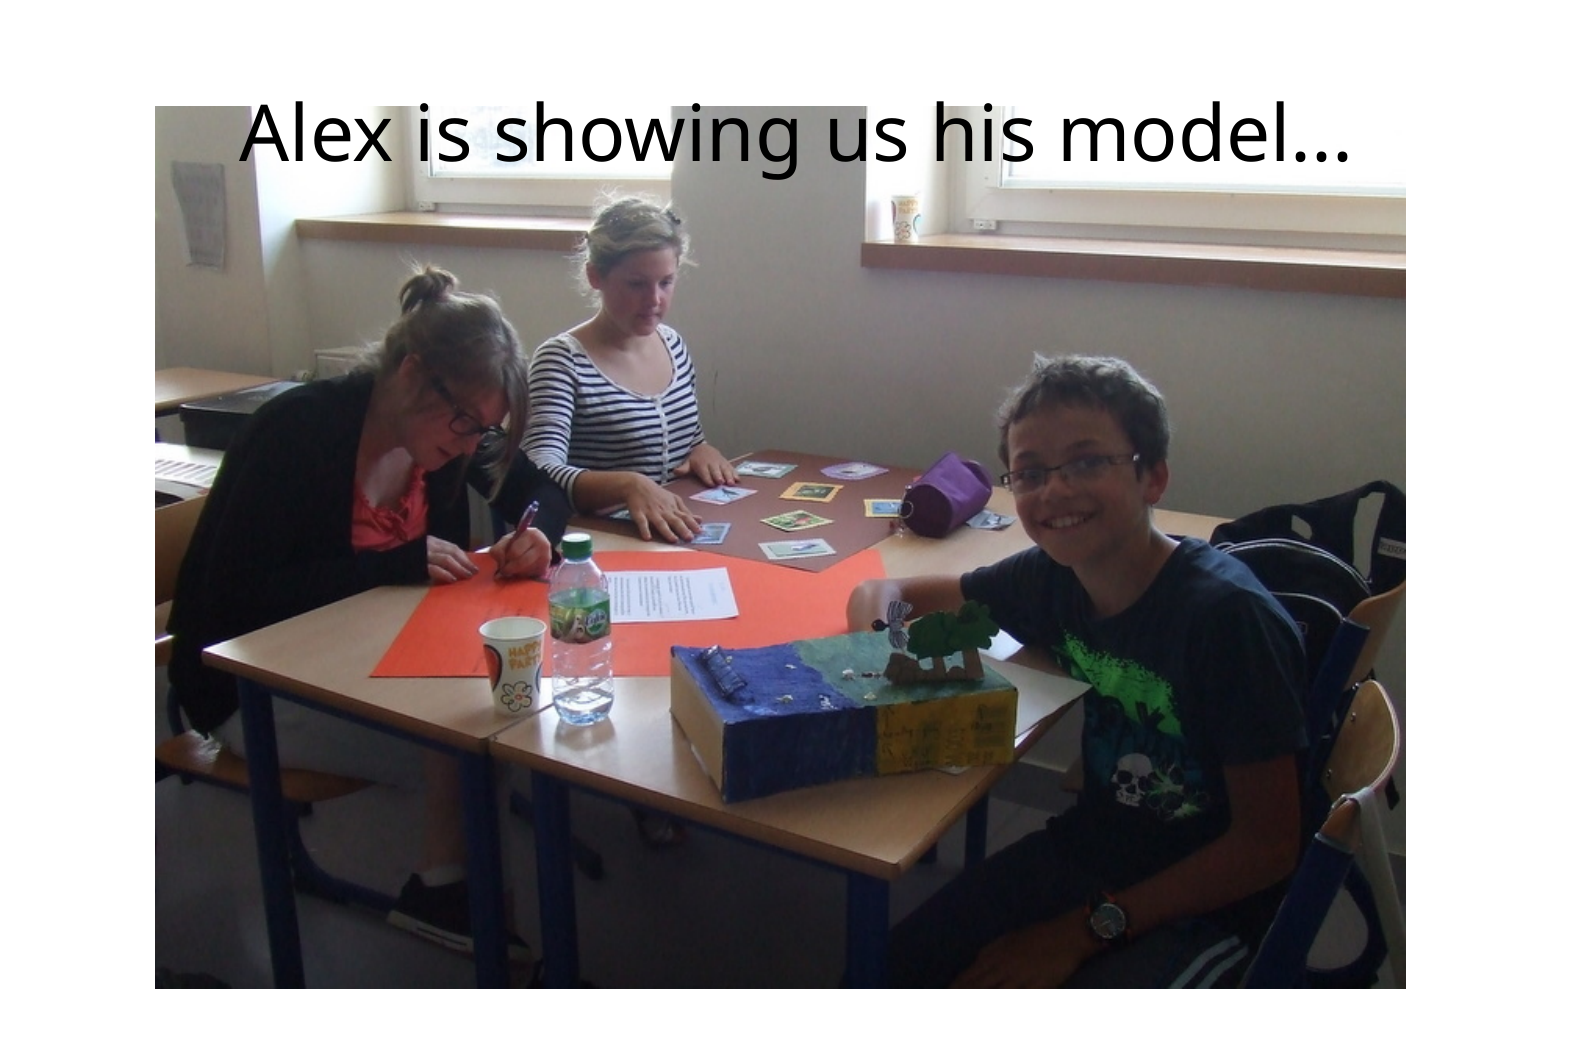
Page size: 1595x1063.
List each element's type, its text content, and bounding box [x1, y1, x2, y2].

picture [155, 220, 1406, 990]
title Alex is showing us his model... [79, 42, 1515, 220]
